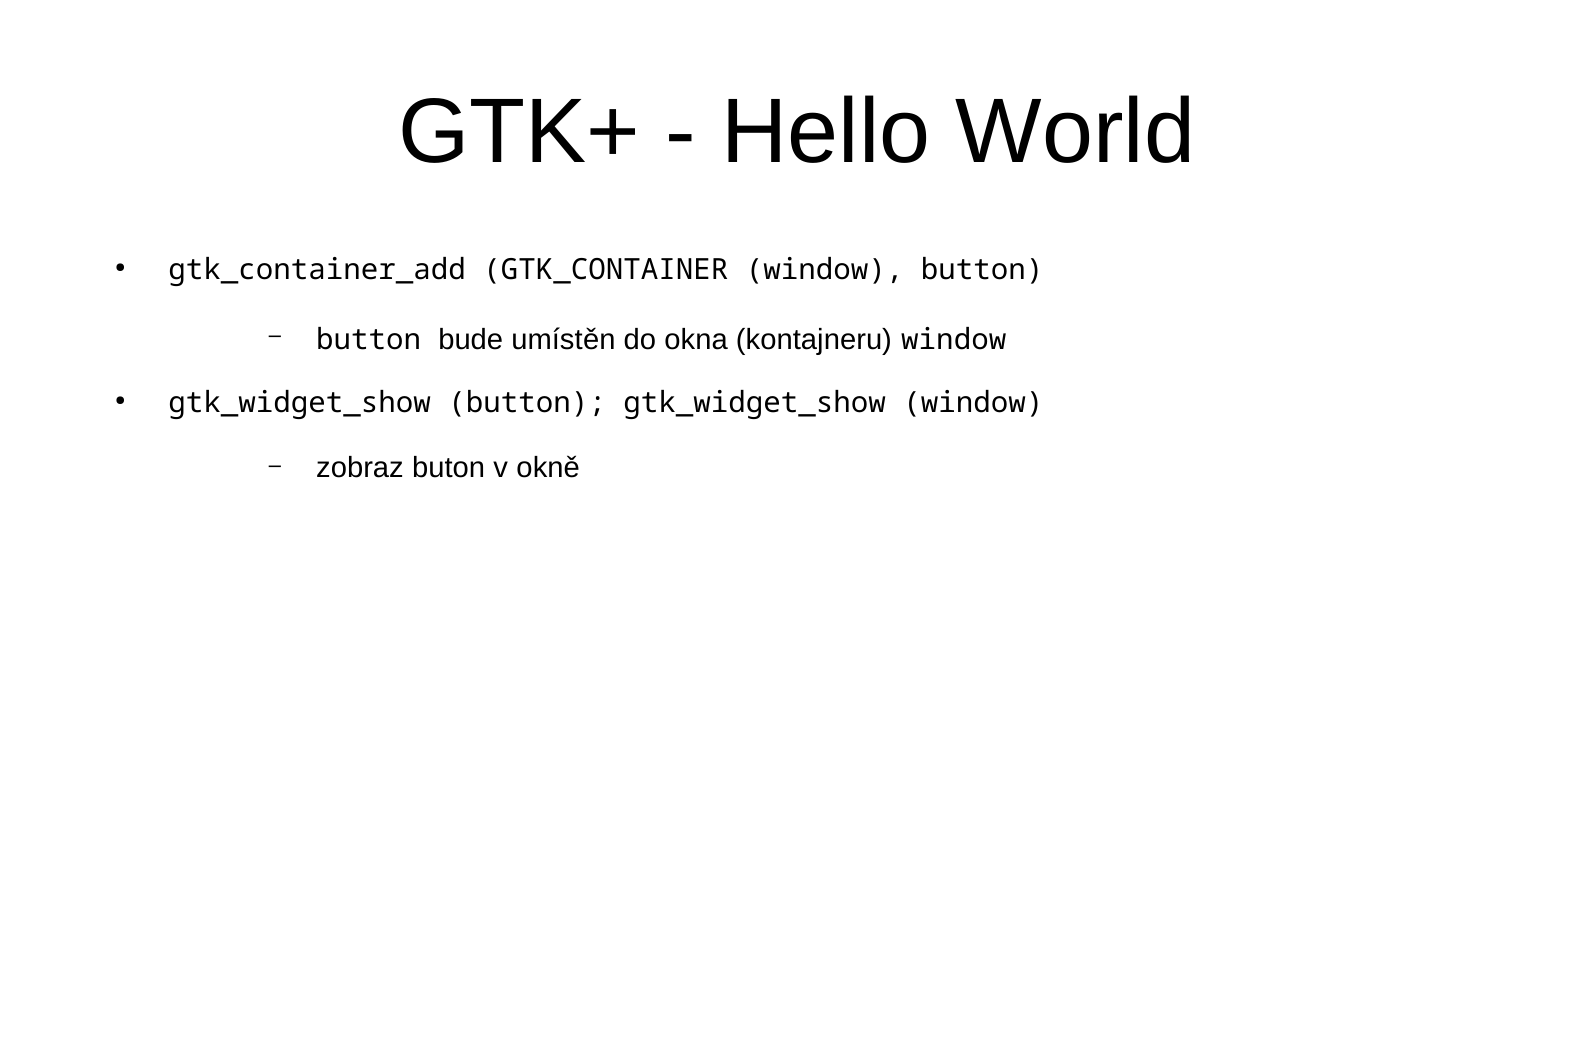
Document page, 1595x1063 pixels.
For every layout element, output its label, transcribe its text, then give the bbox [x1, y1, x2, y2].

list gtk_container_add (GTK_CONTAINER (window), button) button bude umístěn do okna (kontajneru) window gtk_widget_show (button); gtk_widget_show (window) zobraz buton v okně [79, 248, 1515, 951]
title GTK+ - Hello World [79, 42, 1515, 220]
